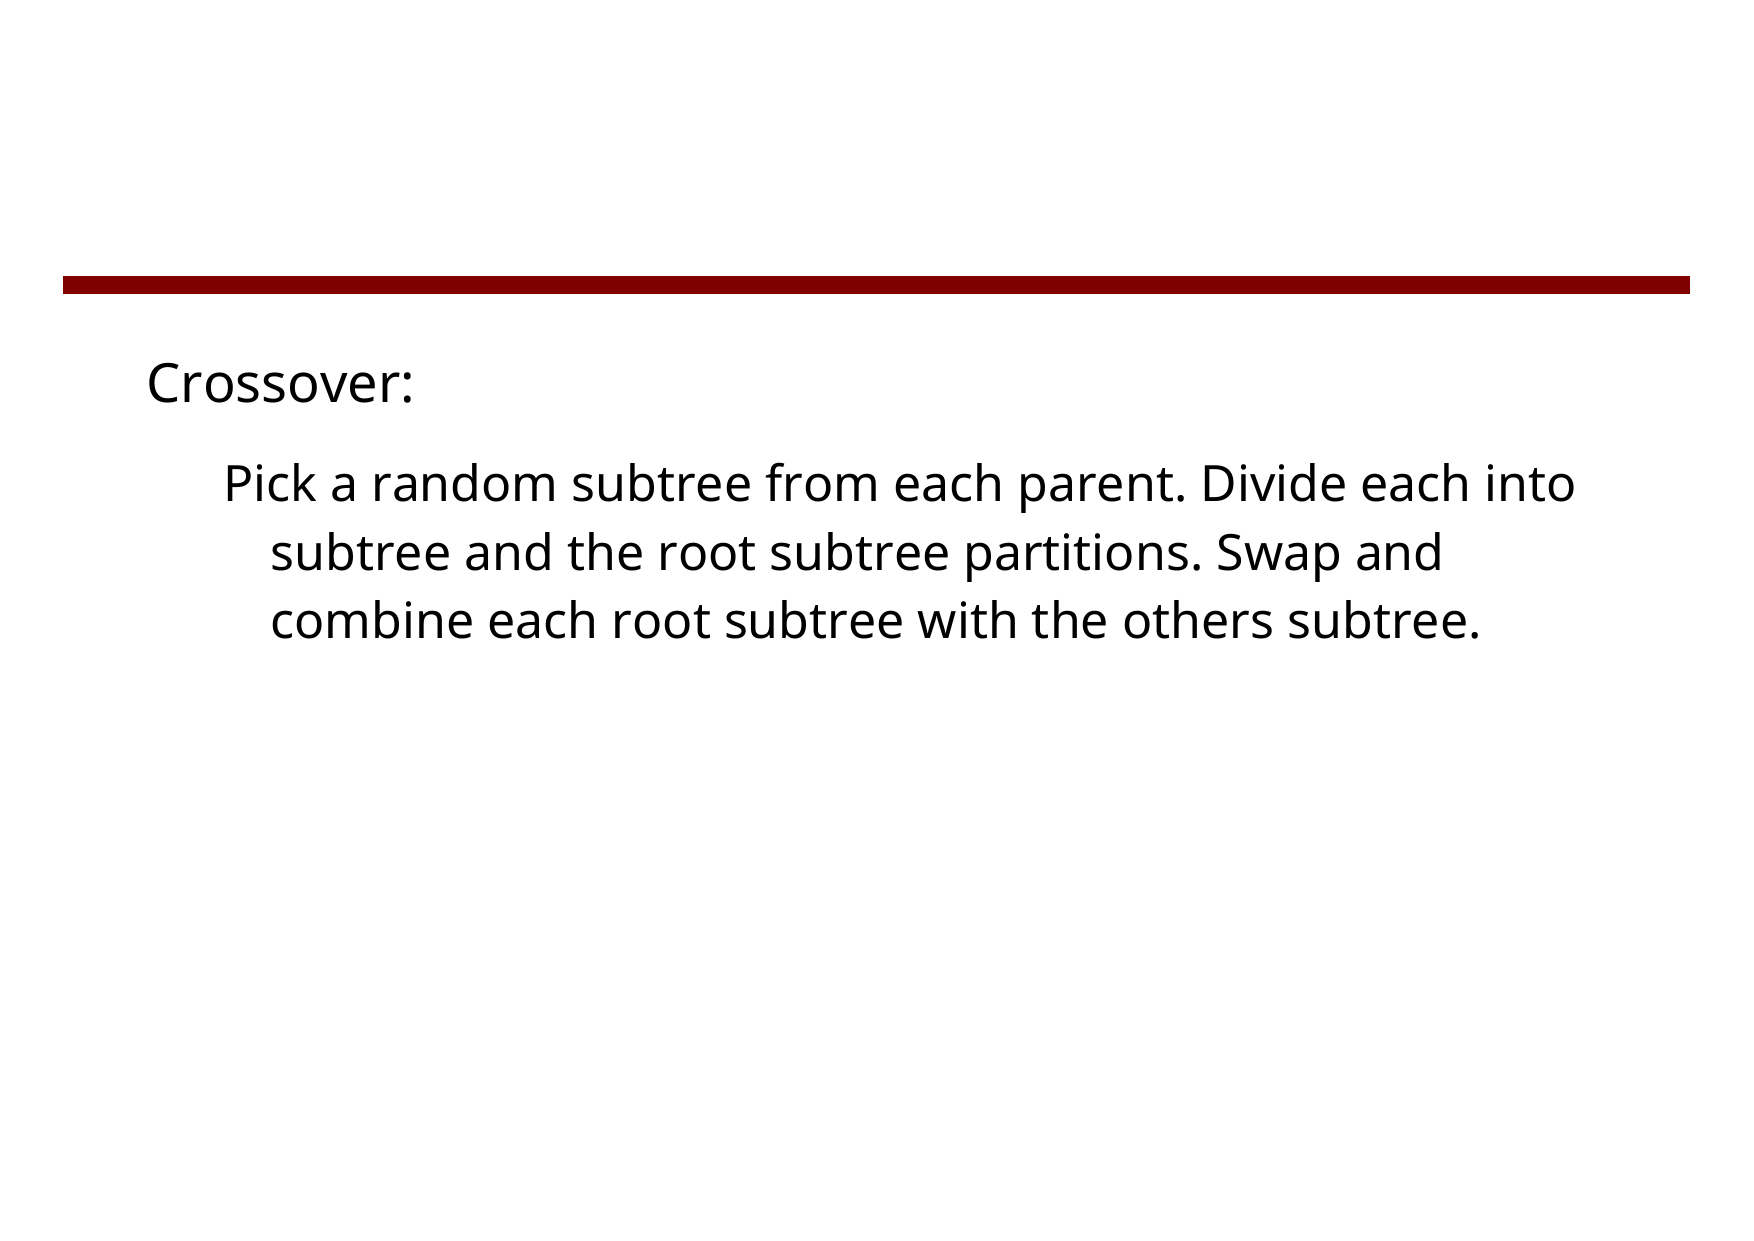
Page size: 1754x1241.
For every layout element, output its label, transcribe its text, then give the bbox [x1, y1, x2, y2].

list Crossover: Pick a random subtree from each parent. Divide each into subtree and the root subtree partitions. Swap and combine each root subtree with the others subtree. [128, 344, 1627, 1127]
